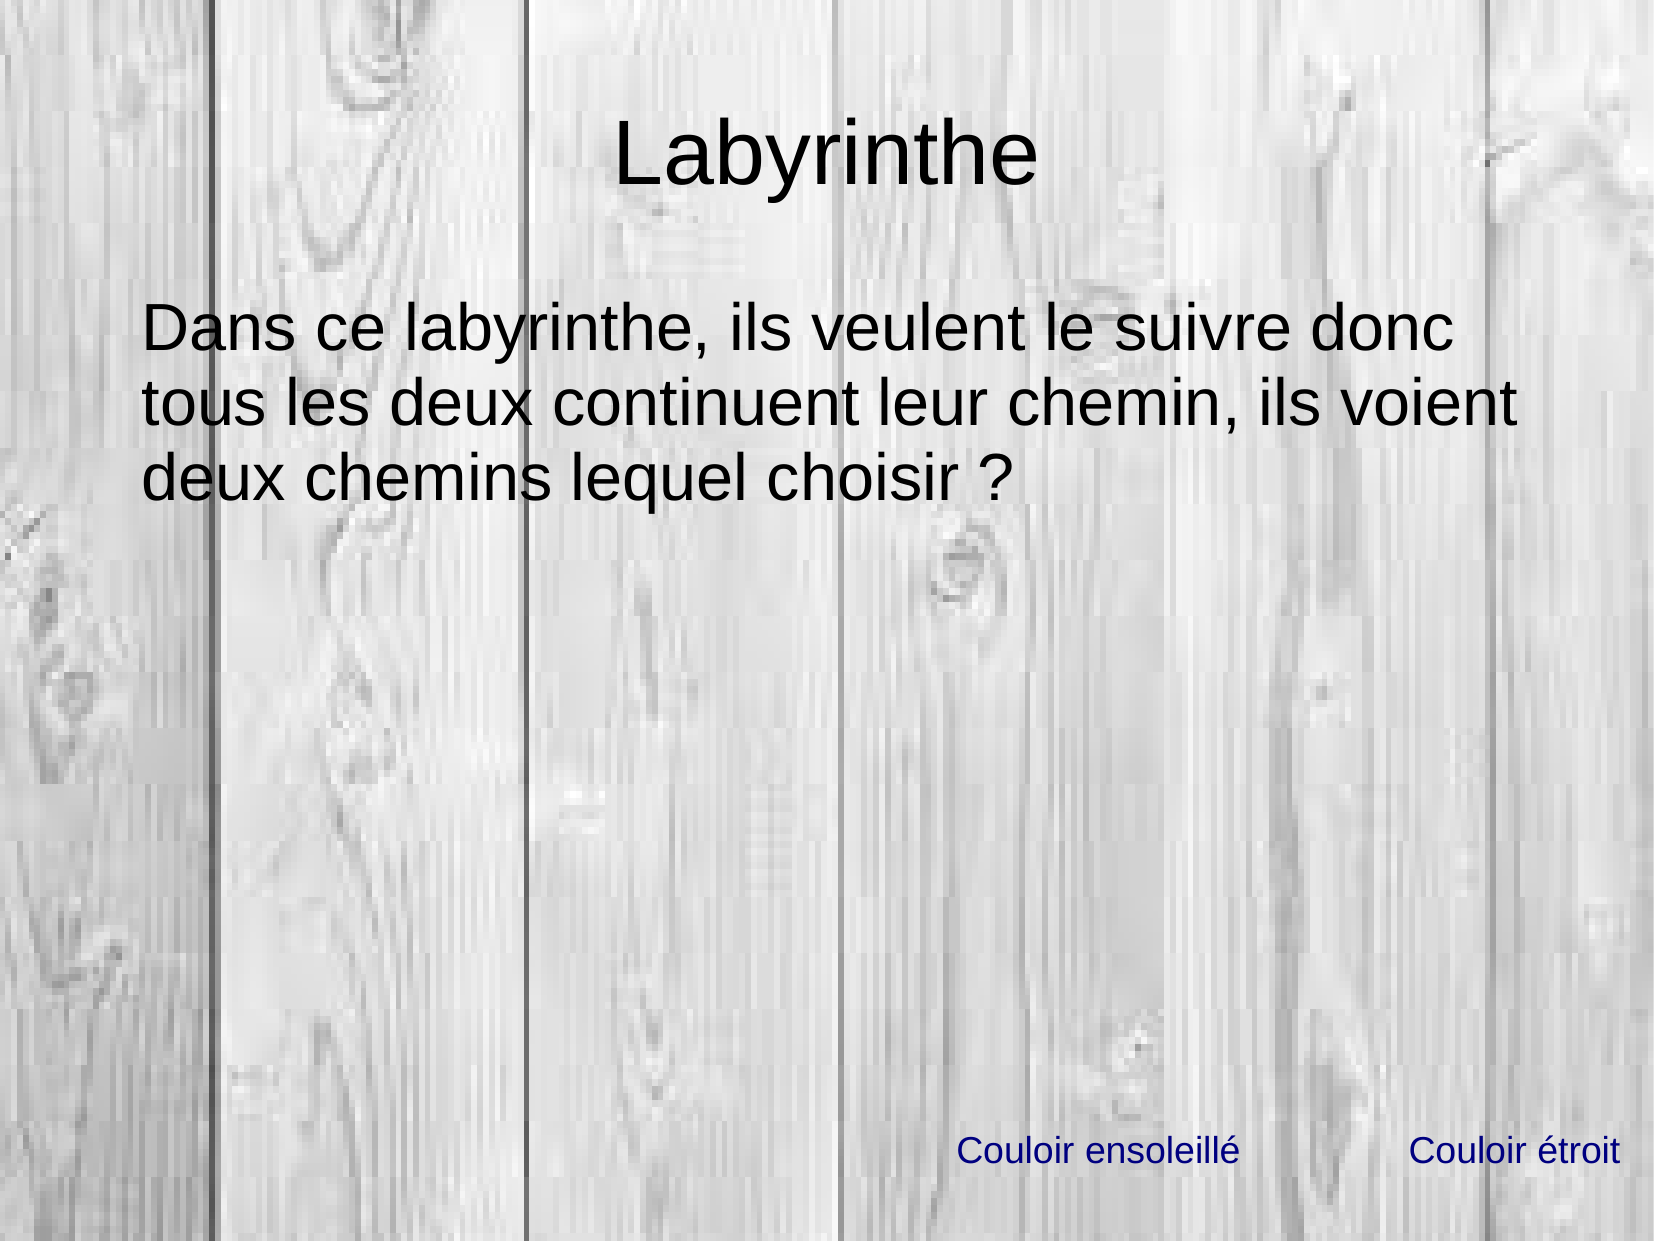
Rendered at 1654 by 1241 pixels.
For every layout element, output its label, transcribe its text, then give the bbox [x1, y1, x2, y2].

text_box Couloir ensoleillé [941, 1122, 1300, 1193]
title Labyrinthe [82, 49, 1571, 257]
picture [0, 0, 1654, 1241]
text_box Couloir étroit [1393, 1122, 1654, 1193]
list Dans ce labyrinthe, ils veulent le suivre donc tous les deux continuent leur chemin, ils voient deux chemins lequel choisir ? [70, 290, 1559, 1010]
